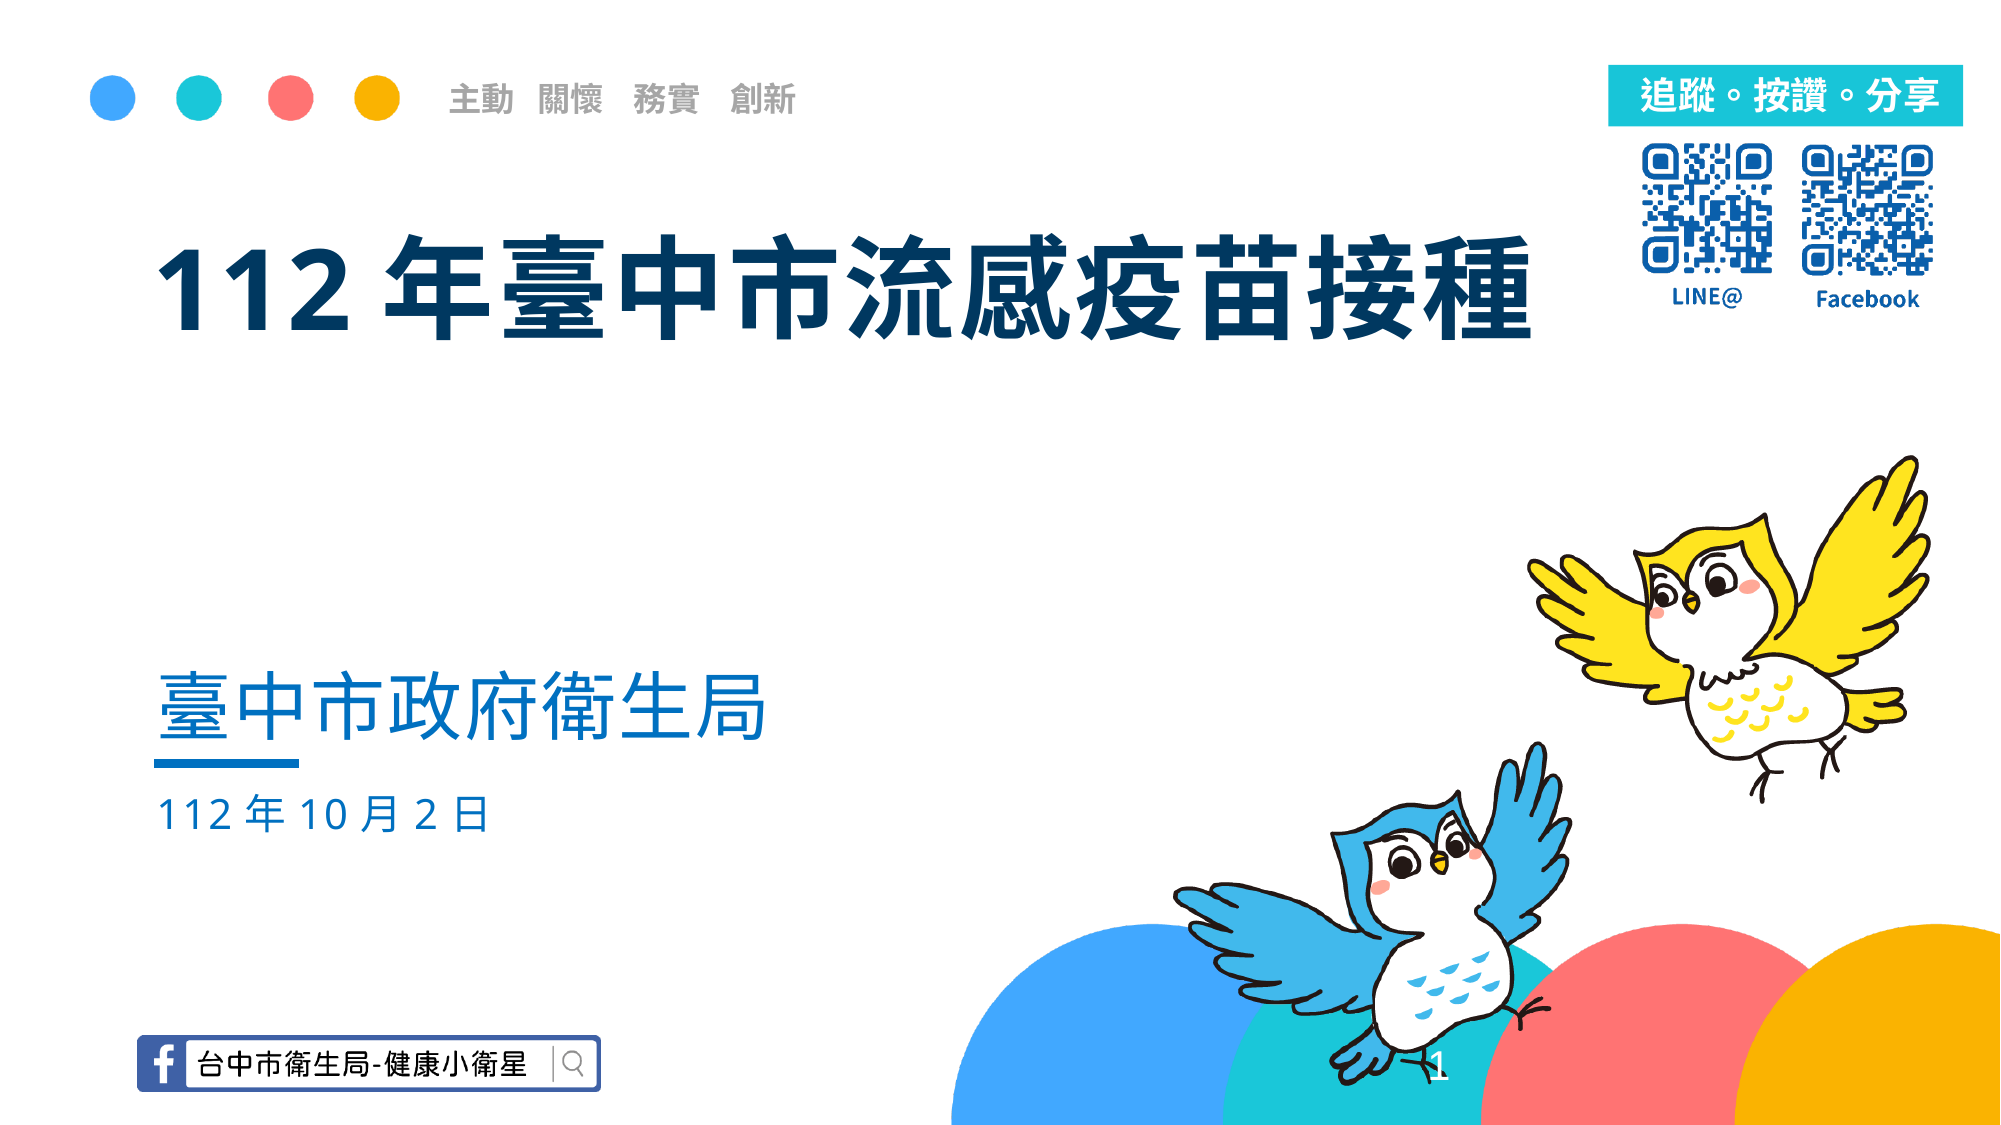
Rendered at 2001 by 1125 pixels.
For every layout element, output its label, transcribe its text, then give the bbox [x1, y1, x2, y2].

title 112年臺中市流感疫苗接種 [137, 205, 1638, 620]
text_box 1 [1412, 1031, 1964, 1092]
subtitle 臺中市政府衛生局 112年10月2日 [141, 675, 1339, 758]
